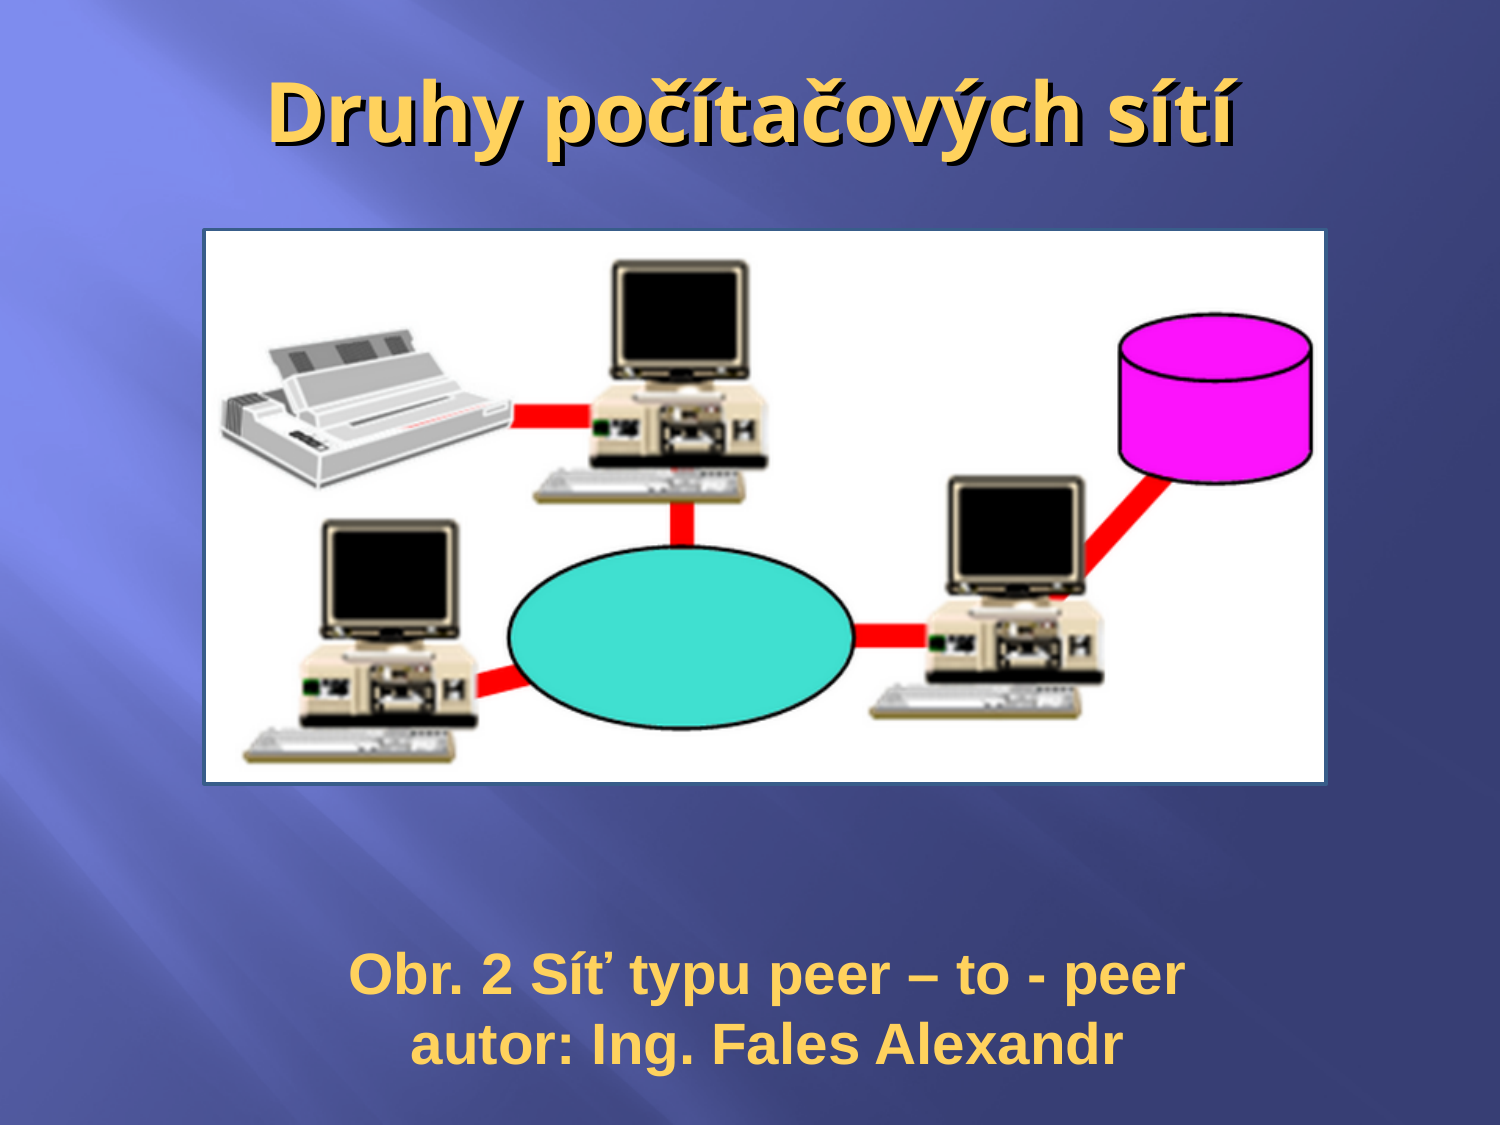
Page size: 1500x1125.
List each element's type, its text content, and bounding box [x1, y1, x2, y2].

title Druhy počítačových sítí [64, 45, 1436, 173]
text_box Obr. 2 Síť typu peer – to - peer autor: Ing. Fales Alexandr [301, 928, 1235, 1071]
chart [206, 231, 1324, 782]
